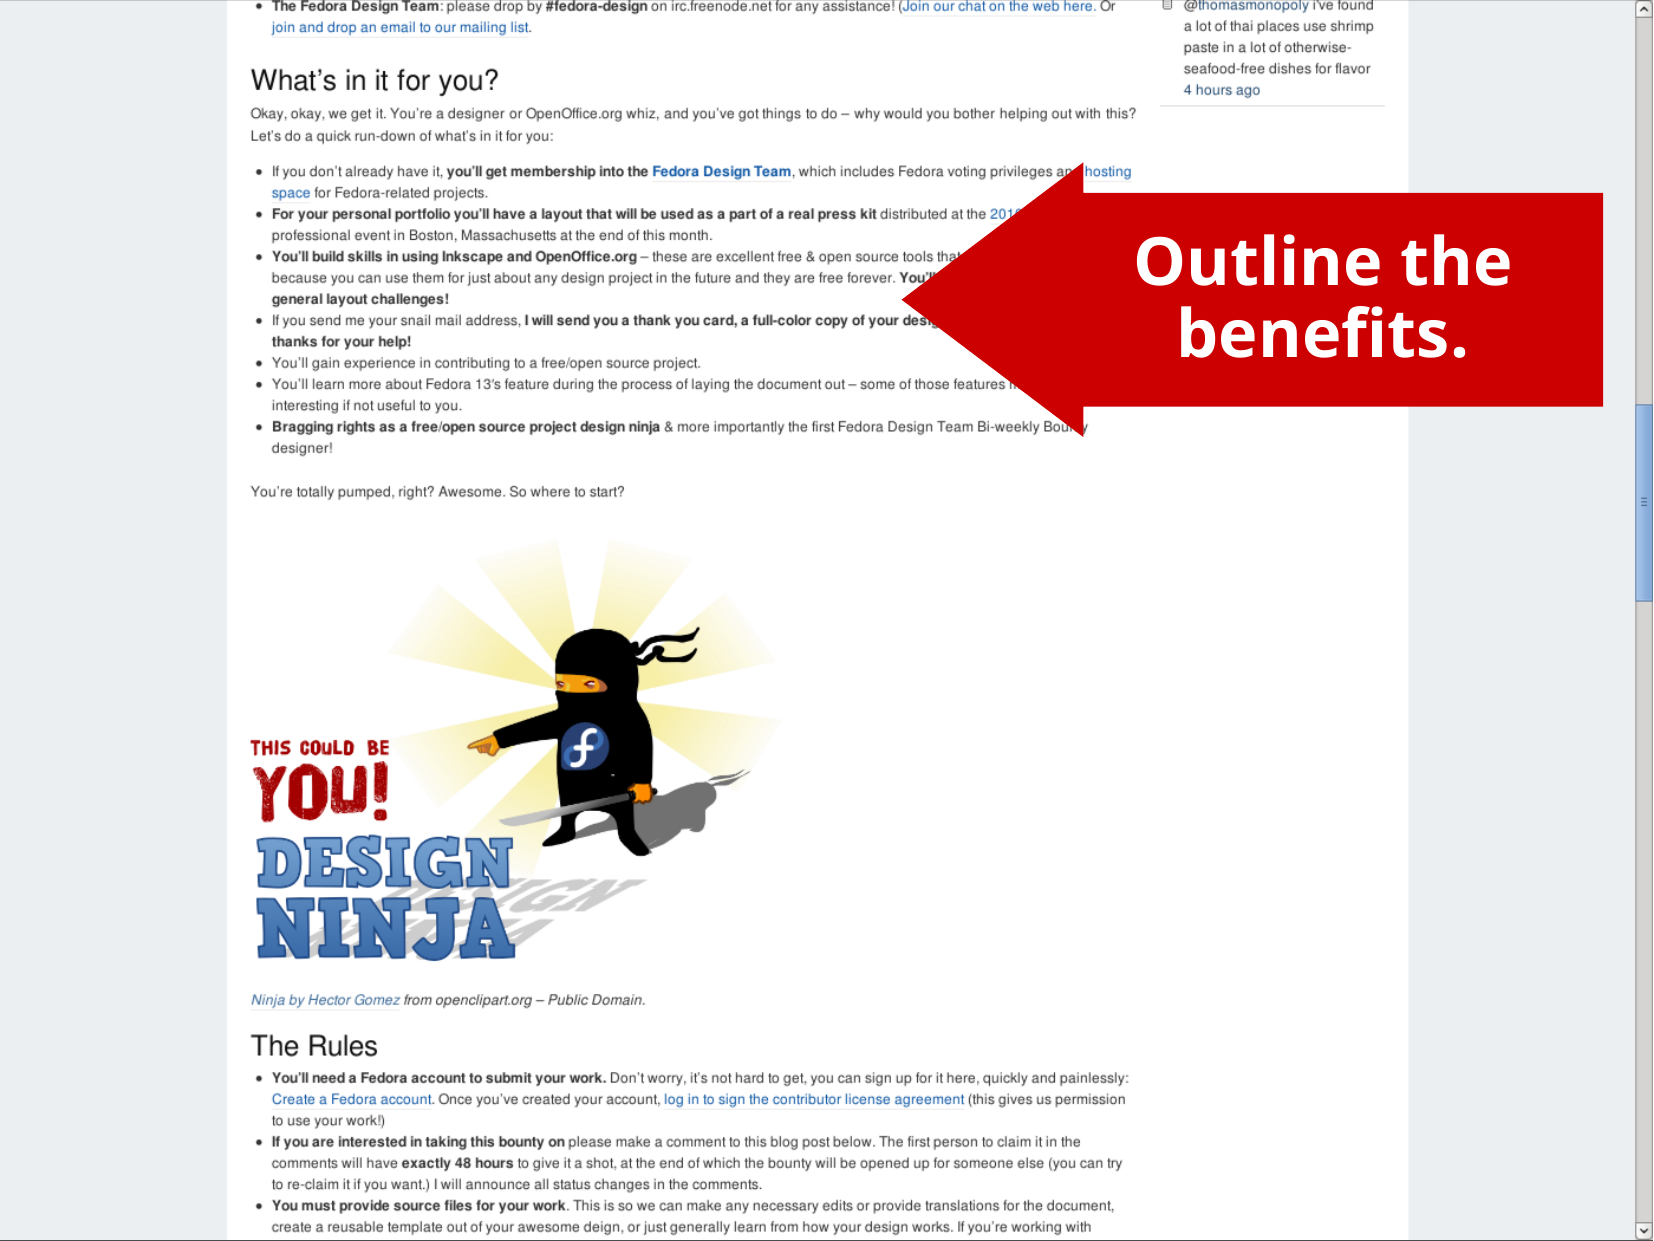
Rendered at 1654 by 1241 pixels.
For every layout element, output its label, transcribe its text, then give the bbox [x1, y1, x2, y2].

text_box Outline the benefits. [901, 162, 1604, 438]
picture [0, 0, 1653, 1240]
